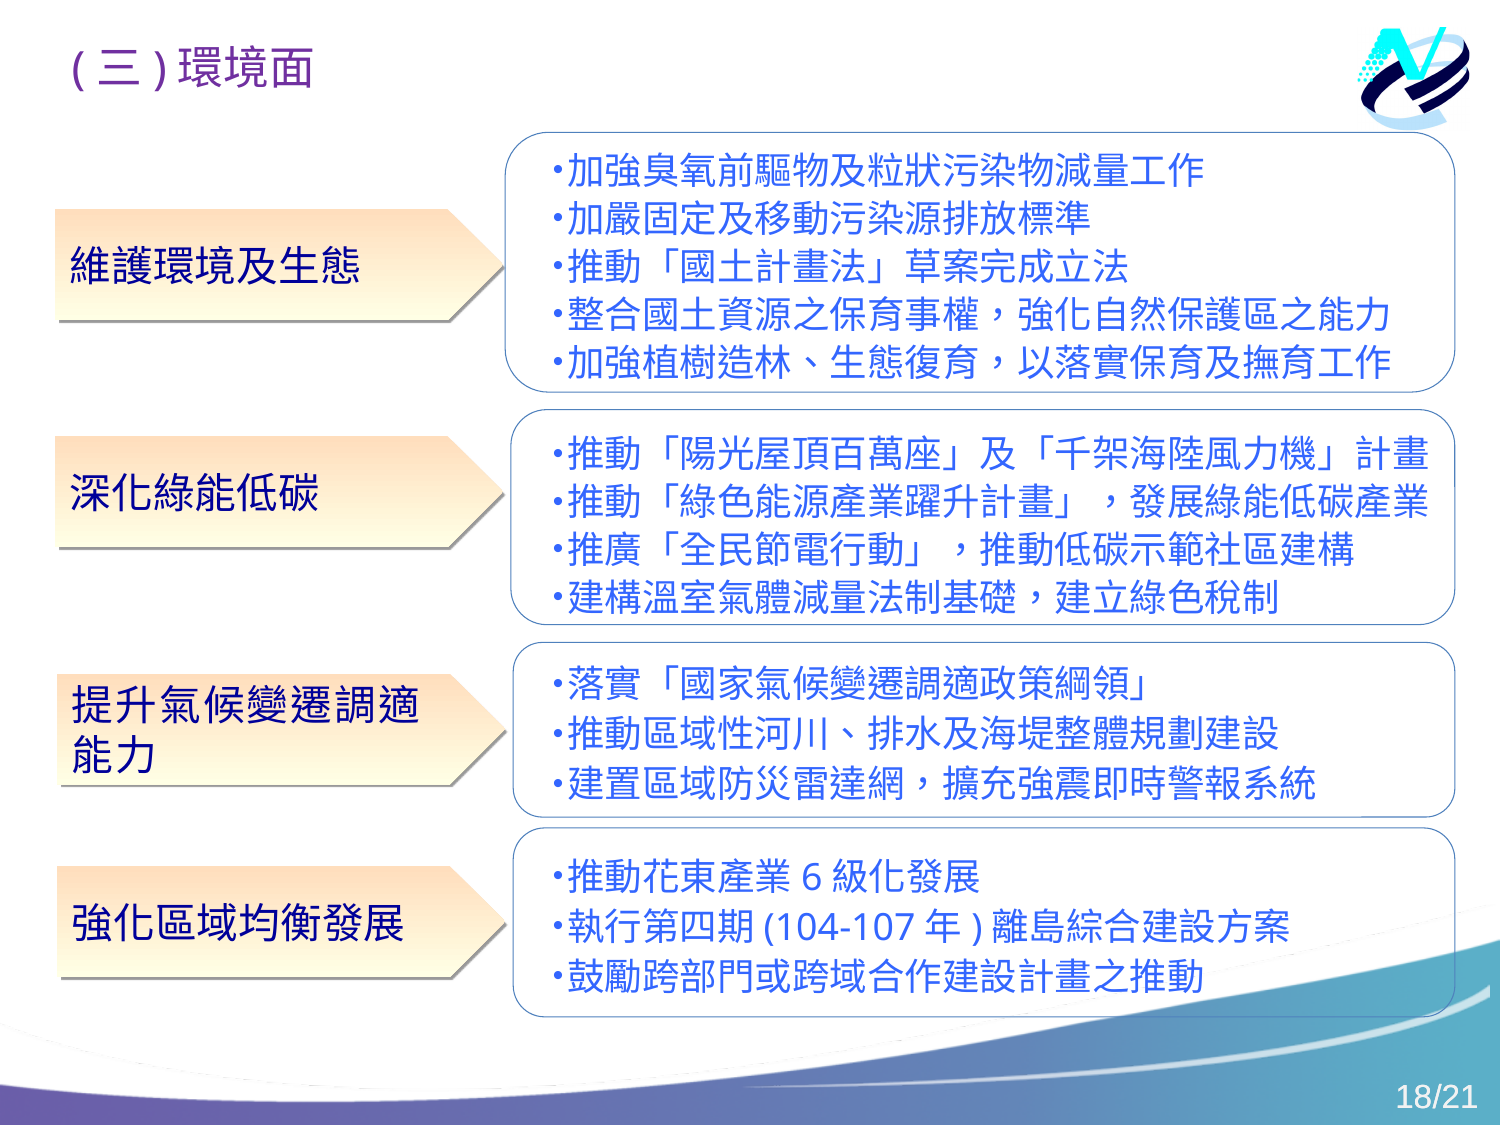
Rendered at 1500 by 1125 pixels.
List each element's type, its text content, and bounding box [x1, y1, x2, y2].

text_box 推動「陽光屋頂百萬座」及「千架海陸風力機」計畫 推動「綠色能源產業躍升計畫」，發展綠能低碳產業 推廣「全民節電行動」，推動低碳示範社區建構 建構溫室氣體減量法制基礎，建立綠色稅制 [538, 420, 1447, 578]
text_box 落實「國家氣候變遷調適政策綱領」 推動區域性河川、排水及海堤整體規劃建設 建置區域防災雷達網，擴充強震即時警報系統 [538, 647, 1405, 802]
text_box 加強臭氧前驅物及粒狀污染物減量工作 加嚴固定及移動污染源排放標準 推動「國土計畫法」草案完成立法 整合國土資源之保育事權，強化自然保護區之能力 加強植樹造林、生態復育，以落實保育及撫育工作 [538, 136, 1447, 379]
text_box 強化區域均衡發展 [56, 865, 506, 977]
text_box 深化綠能低碳 [54, 436, 503, 548]
picture [0, 904, 1500, 1125]
text_box 提升氣候變遷調適能力 [56, 673, 506, 785]
picture [1357, 27, 1470, 37]
picture [1357, 102, 1470, 131]
text_box 推動花東產業6級化發展 執行第四期(104-107年)離島綜合建設方案 鼓勵跨部門或跨域合作建設計畫之推動 [538, 840, 1405, 942]
picture [514, 904, 1454, 1016]
text_box 維護環境及生態 [54, 209, 503, 321]
text_box (三)環境面 [0, 37, 1500, 102]
